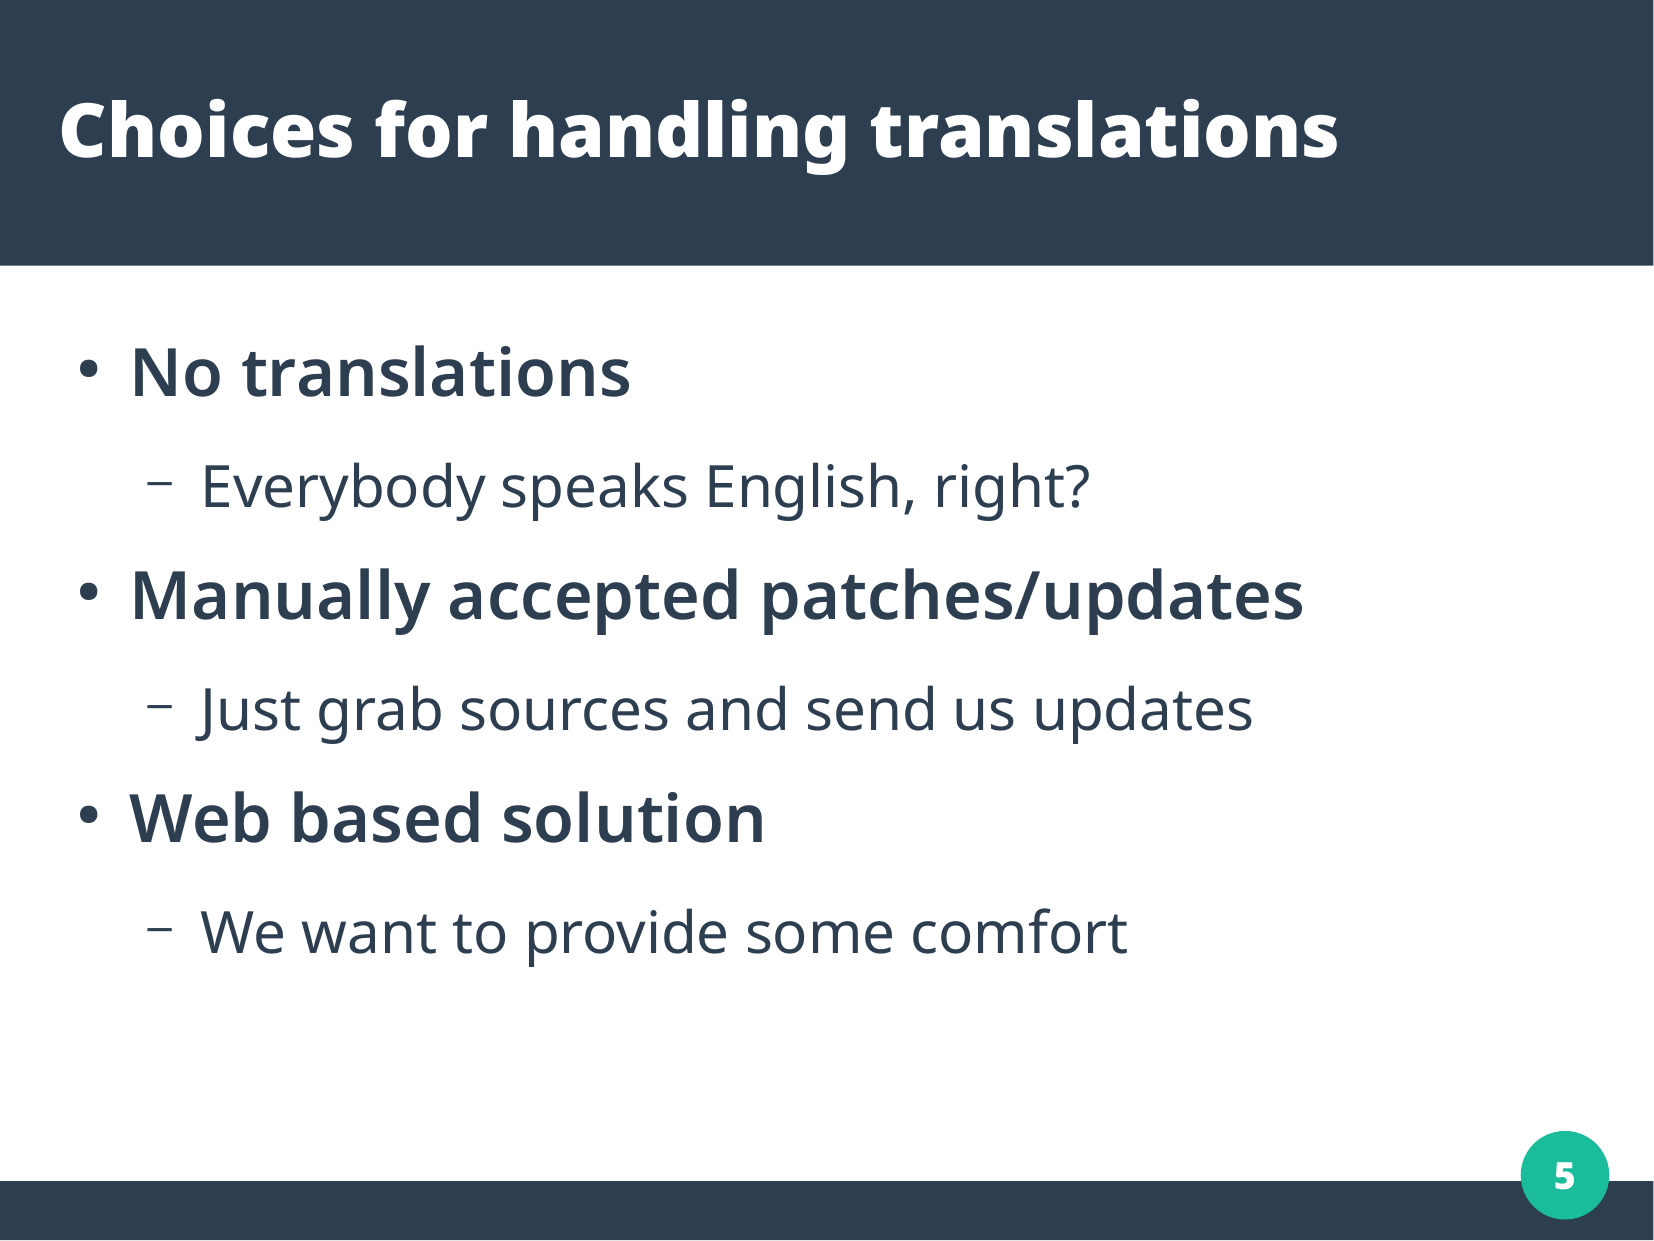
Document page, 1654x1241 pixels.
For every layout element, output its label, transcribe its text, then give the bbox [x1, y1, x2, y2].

list No translations Everybody speaks English, right? Manually accepted patches/updates Just grab sources and send us updates Web based solution We want to provide some comfort [59, 324, 1595, 1152]
title Choices for handling translations [59, 49, 1595, 207]
